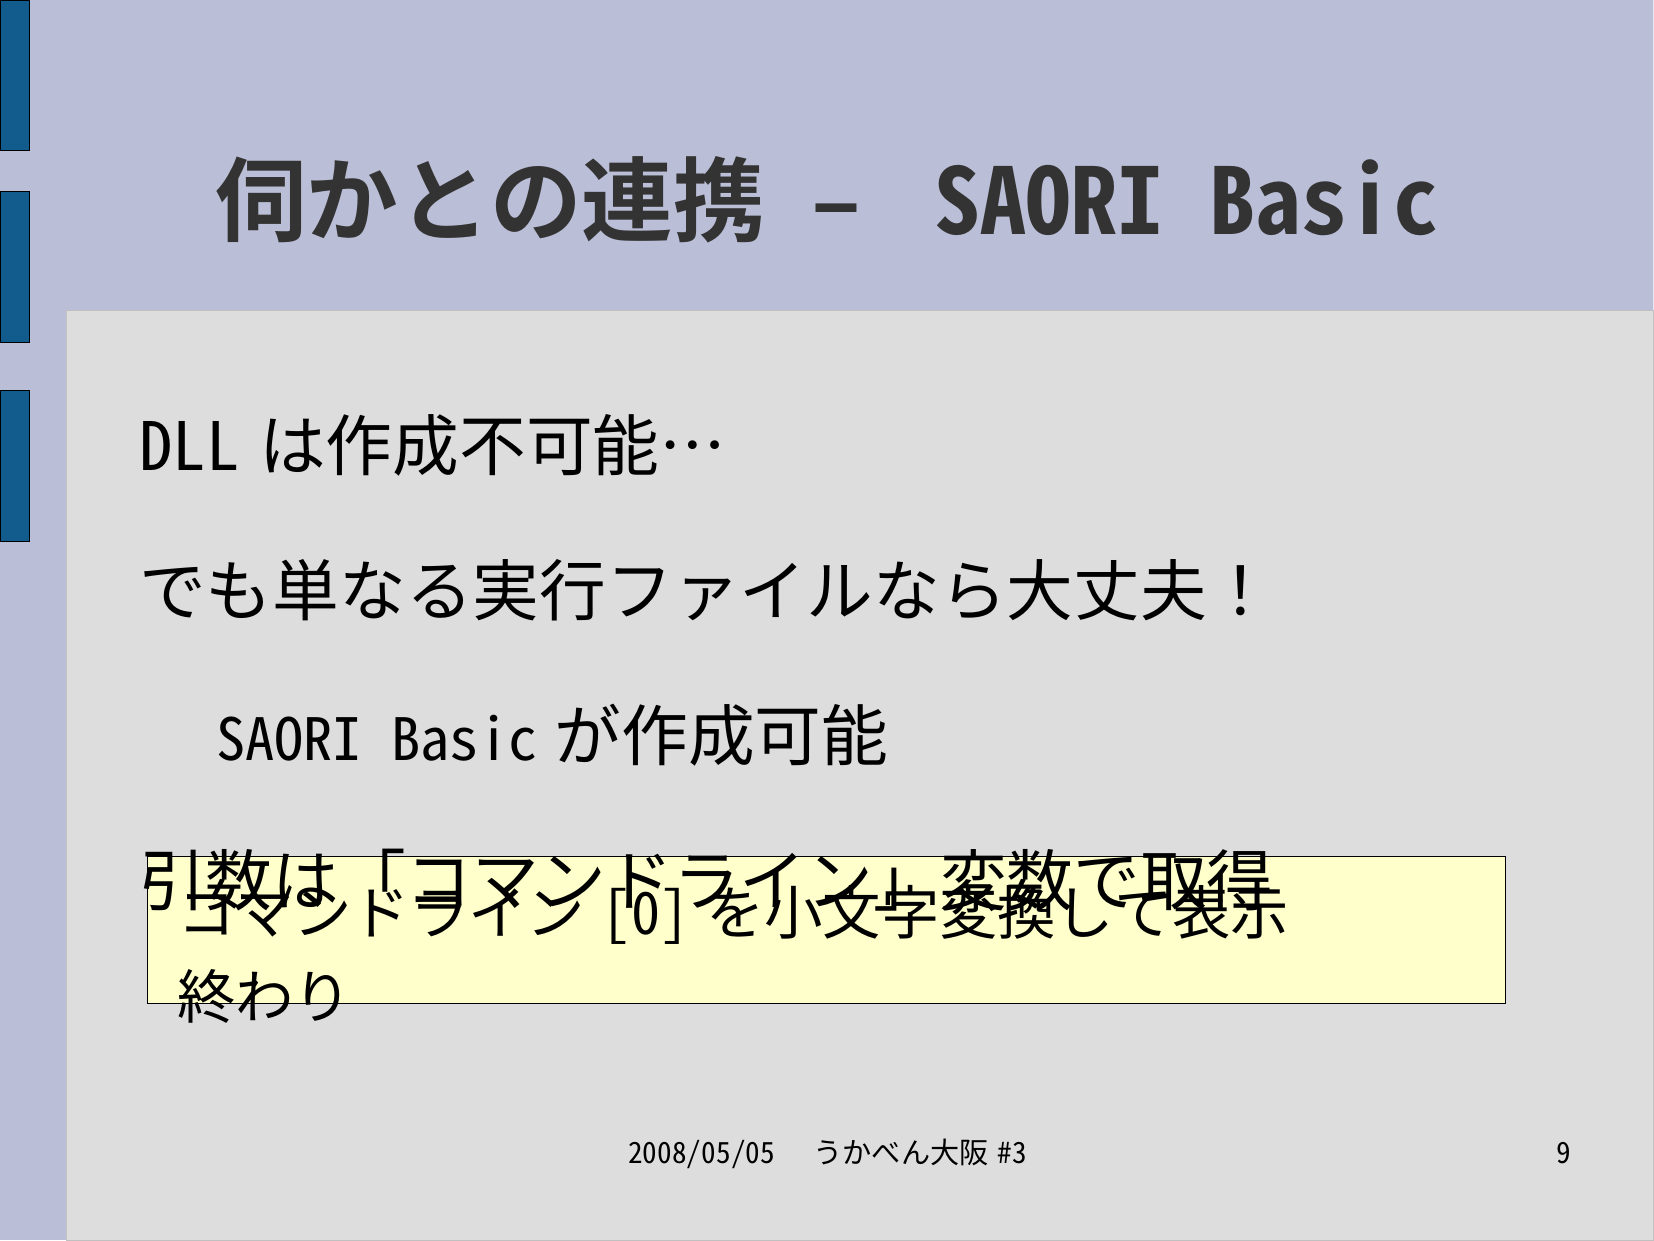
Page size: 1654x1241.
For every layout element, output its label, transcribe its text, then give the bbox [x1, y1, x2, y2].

text_box [226, 856, 245, 866]
text_box [1265, 856, 1506, 1004]
text_box [787, 856, 824, 866]
text_box [387, 856, 557, 866]
text_box コマンドライン[0]を小文字変換して表示 終わり [177, 866, 1418, 1034]
text_box [632, 856, 789, 866]
text_box [287, 856, 316, 866]
text_box [555, 856, 626, 866]
text_box [1051, 856, 1148, 866]
text_box [1171, 858, 1179, 866]
text_box [1027, 856, 1046, 866]
text_box [196, 856, 220, 866]
text_box [321, 856, 382, 866]
text_box [1153, 858, 1166, 866]
title 伺かとの連携 – SAORI Basic [121, 91, 1534, 299]
text_box [147, 856, 191, 1004]
text_box [1176, 856, 1216, 866]
text_box [1238, 856, 1260, 860]
list DLLは作成不可能… でも単なる実行ファイルなら大丈夫！ SAORI Basicが作成可能 引数は「コマンドライン」変数で取得 [121, 344, 1534, 768]
text_box [250, 856, 283, 866]
text_box [147, 856, 167, 869]
text_box [985, 856, 1021, 866]
text_box [822, 856, 966, 866]
text_box [970, 860, 980, 866]
text_box [1213, 856, 1233, 866]
